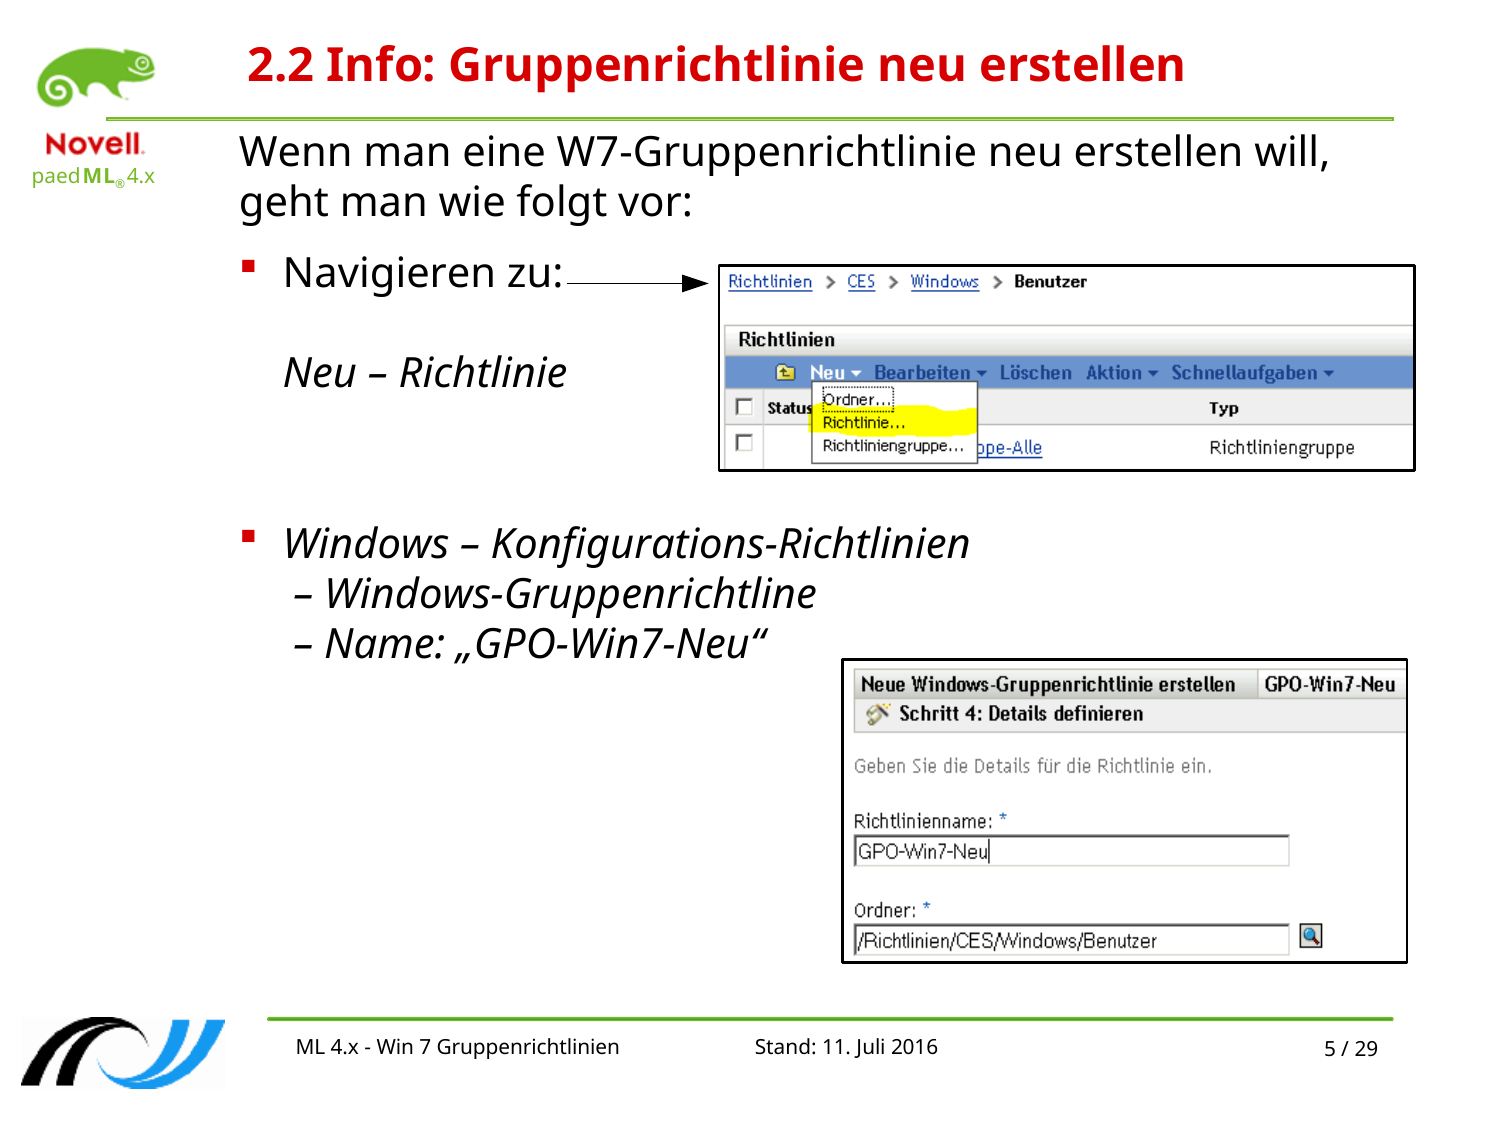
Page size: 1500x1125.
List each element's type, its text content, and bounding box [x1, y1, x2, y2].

picture [844, 661, 1406, 962]
picture [21, 1017, 224, 1089]
list Wenn man eine W7-Gruppenrichtlinie neu erstellen will, geht man wie folgt vor: Navigieren zu: Neu – Richtlinie Windows – Konfigurations-Richtlinien – Windows-Gruppenrichtline – Name: „GPO-Win7-Neu“ [224, 117, 1406, 1111]
picture [720, 266, 1414, 470]
picture [24, 32, 167, 175]
title 2.2 Info: Gruppenrichtlinie neu erstellen [232, 12, 1388, 113]
